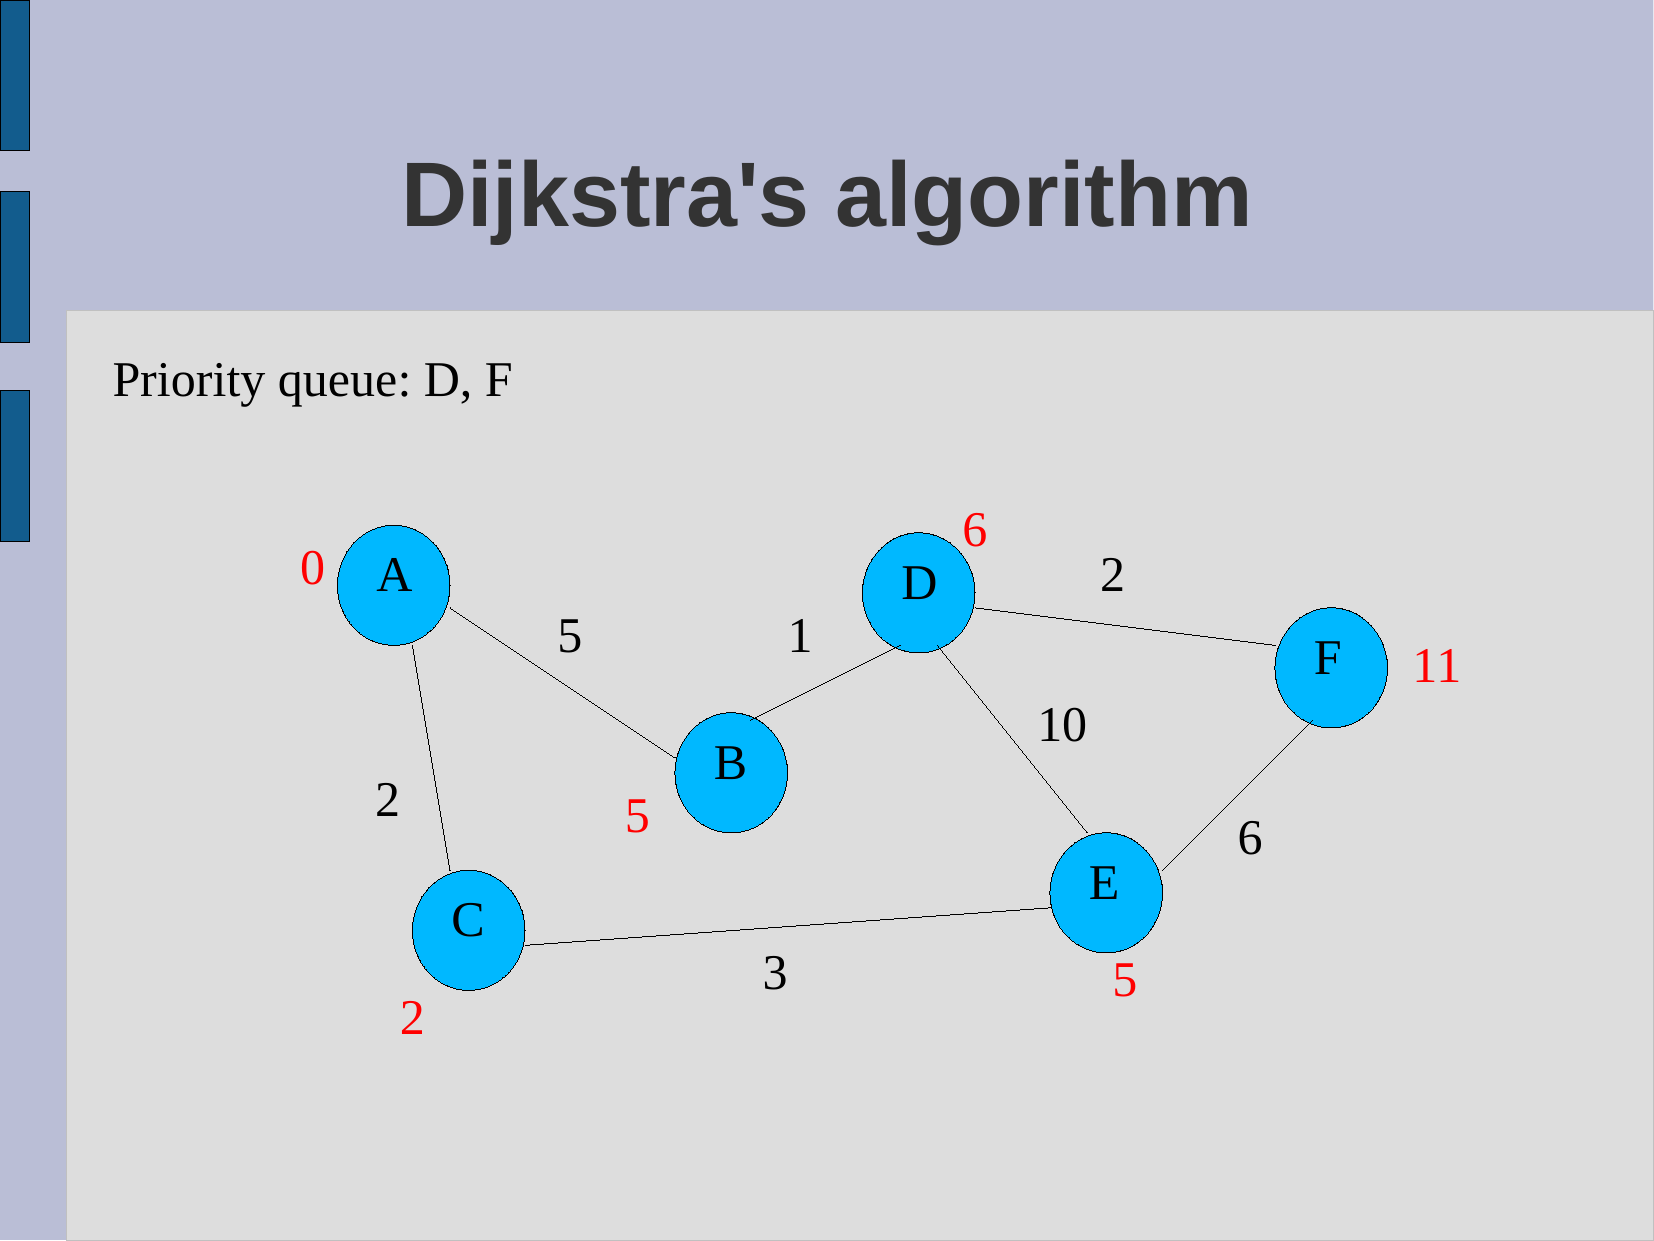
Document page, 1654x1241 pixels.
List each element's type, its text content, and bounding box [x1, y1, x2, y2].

text_box 0 [300, 539, 326, 596]
text_box 2 [375, 772, 401, 828]
text_box B [713, 734, 748, 791]
text_box E [1088, 854, 1120, 911]
text_box [674, 712, 788, 833]
text_box [337, 525, 451, 646]
text_box [862, 532, 976, 653]
text_box 10 [1037, 697, 1088, 753]
title Dijkstra's algorithm [121, 91, 1534, 299]
text_box 1 [787, 607, 813, 664]
text_box 5 [557, 607, 583, 664]
text_box 5 [624, 787, 650, 844]
text_box 5 [1112, 952, 1138, 1008]
text_box A [376, 547, 413, 603]
text_box 2 [399, 989, 451, 1103]
text_box 11 [1412, 637, 1463, 694]
text_box D [901, 554, 938, 611]
text_box [412, 870, 526, 991]
text_box 2 [1099, 547, 1126, 603]
text_box 6 [962, 502, 988, 558]
text_box F [1313, 629, 1342, 686]
text_box Priority queue: D, F [112, 352, 514, 408]
text_box [1274, 607, 1388, 728]
text_box 6 [1237, 809, 1263, 866]
text_box C [451, 892, 485, 948]
text_box 3 [762, 945, 788, 1001]
text_box [1049, 832, 1163, 953]
